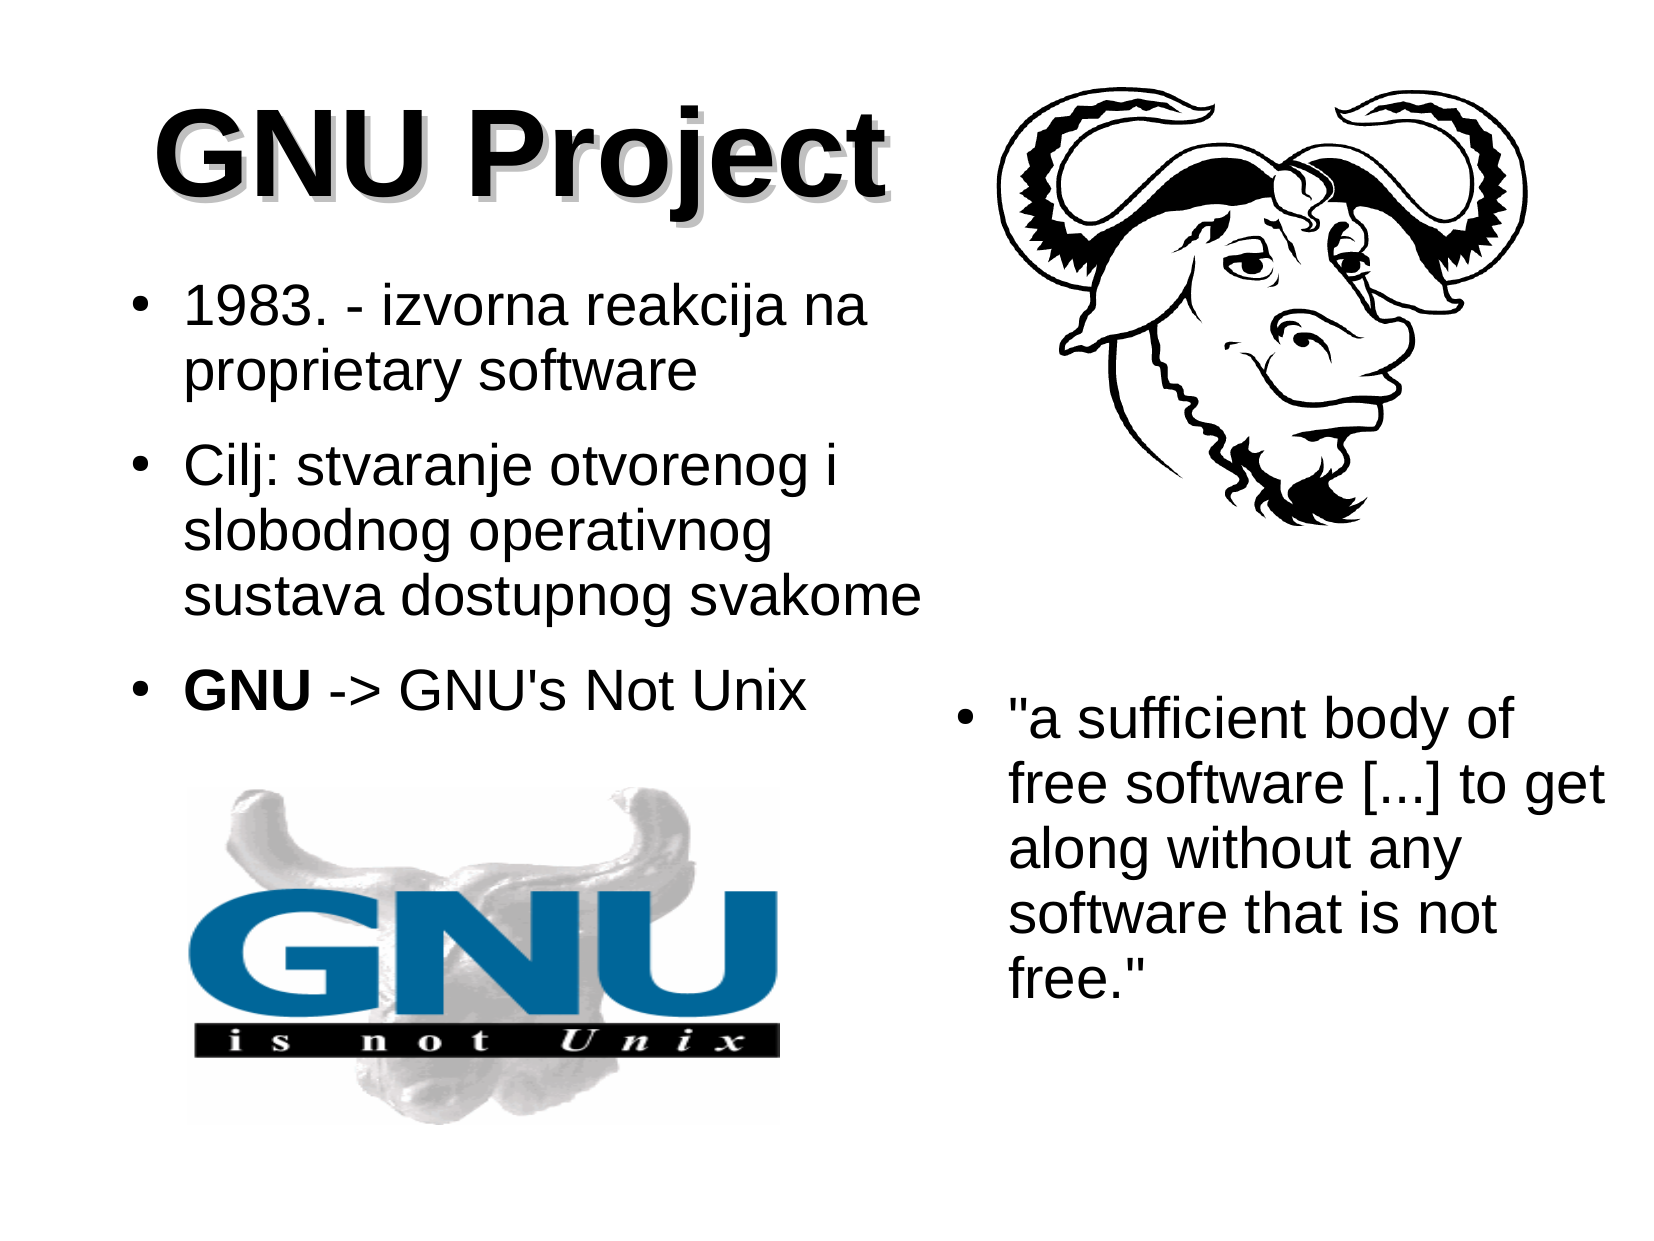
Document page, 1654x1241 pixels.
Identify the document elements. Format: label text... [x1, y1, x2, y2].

list "a sufficient body of free software [...] to get along without any software that is not free." [937, 685, 1613, 1241]
picture [987, 74, 1538, 538]
picture [187, 787, 780, 1126]
title GNU Project [82, 56, 1571, 250]
list 1983. - izvorna reakcija na proprietary software Cilj: stvaranje otvorenog i slobodnog operativnog sustava dostupnog svakome GNU -> GNU's Not Unix [112, 273, 938, 827]
